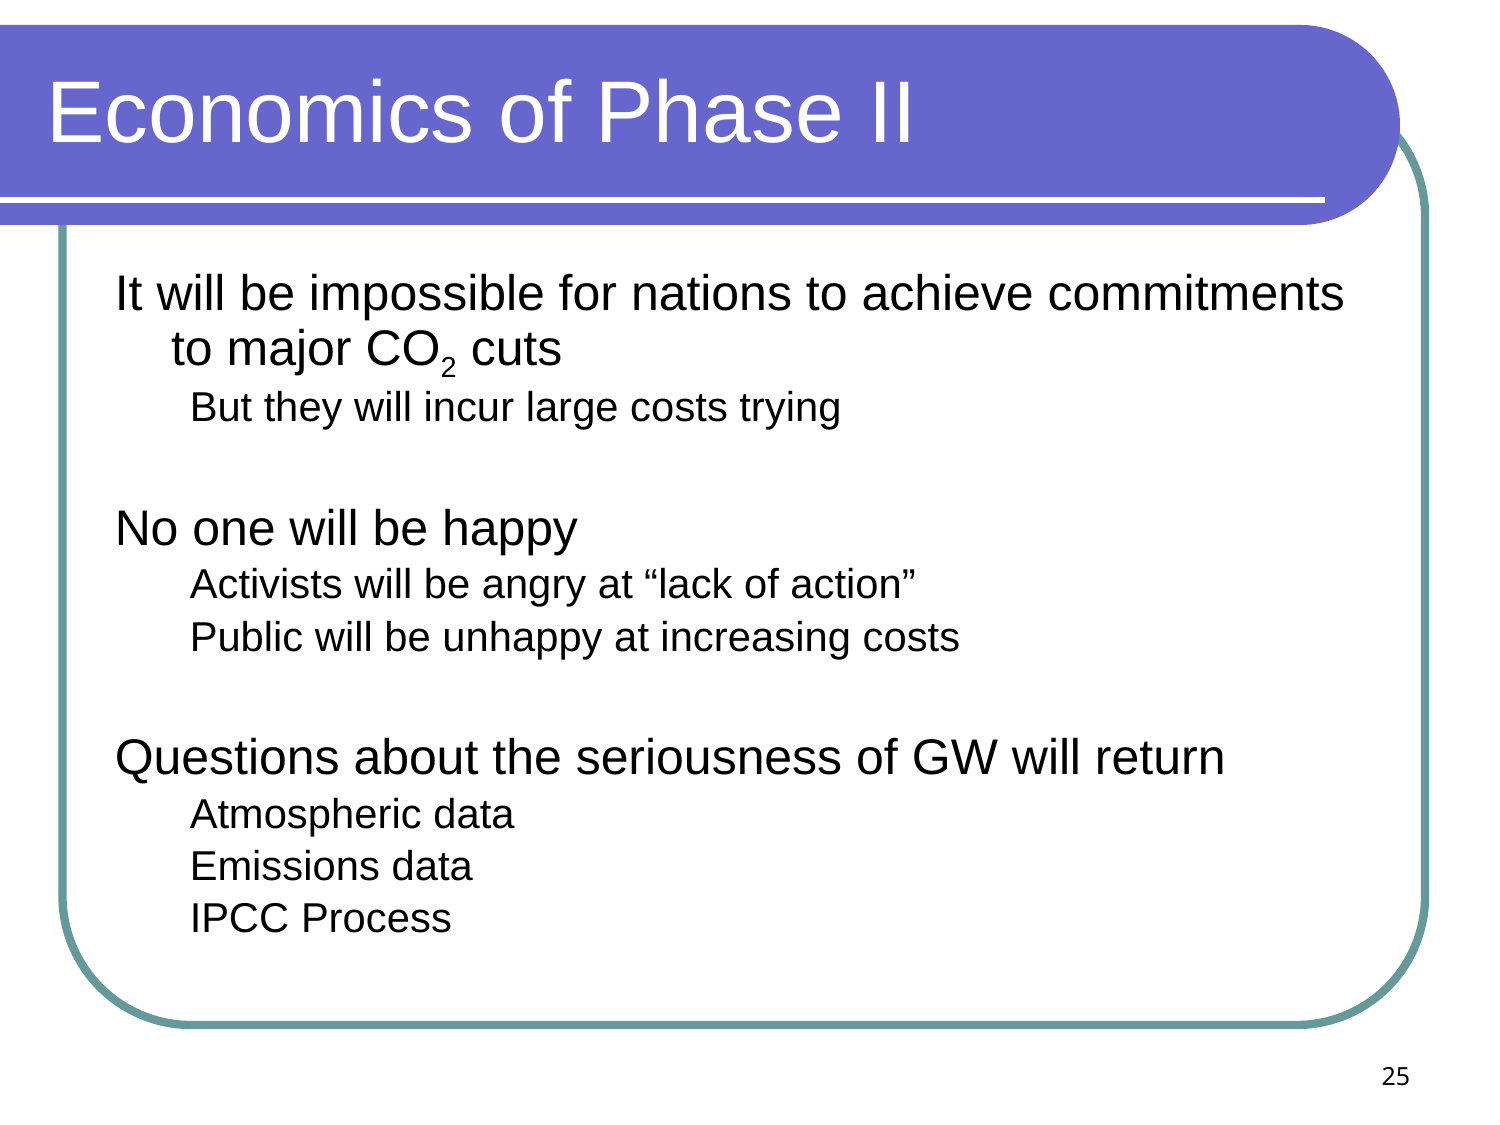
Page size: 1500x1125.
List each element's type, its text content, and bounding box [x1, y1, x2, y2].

list It will be impossible for nations to achieve commitments to major CO2 cuts But they will incur large costs trying No one will be happy Activists will be angry at “lack of action” Public will be unhappy at increasing costs Questions about the seriousness of GW will return Atmospheric data Emissions data IPCC Process [99, 262, 1401, 1047]
title Economics of Phase II [31, 37, 1347, 188]
